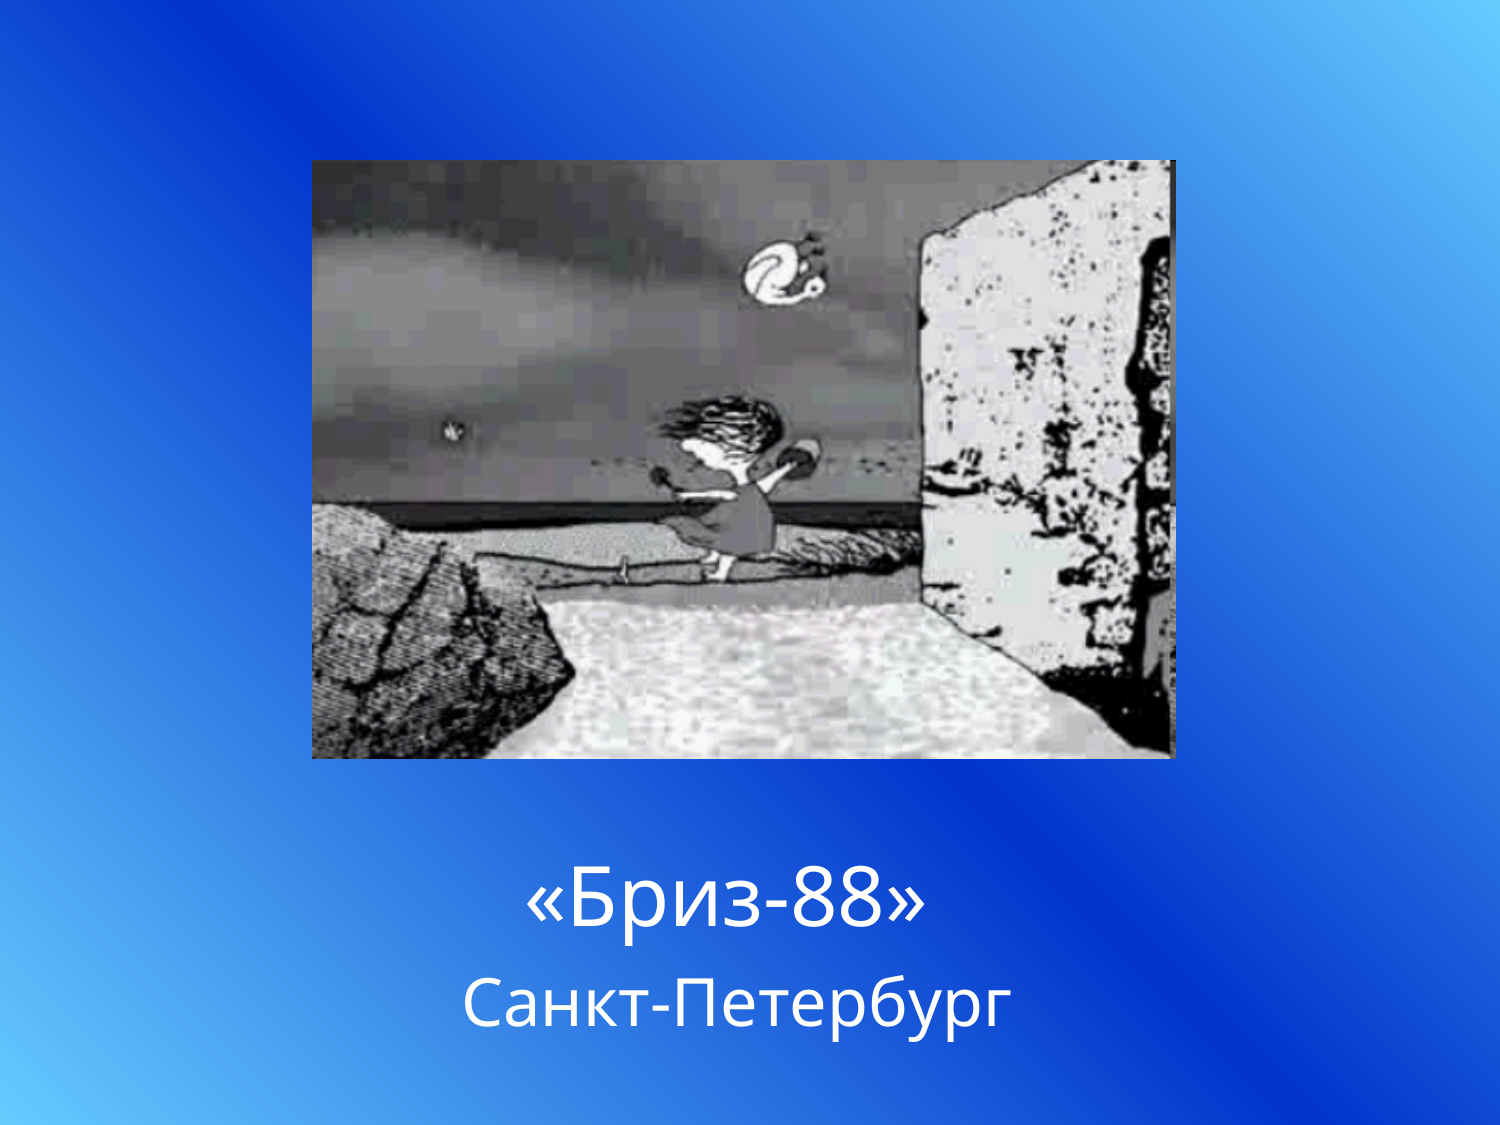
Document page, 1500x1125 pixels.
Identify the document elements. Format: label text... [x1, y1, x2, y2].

picture [312, 160, 1176, 759]
text_box «Бриз-88» Санкт-Петербург [88, 822, 1364, 1064]
